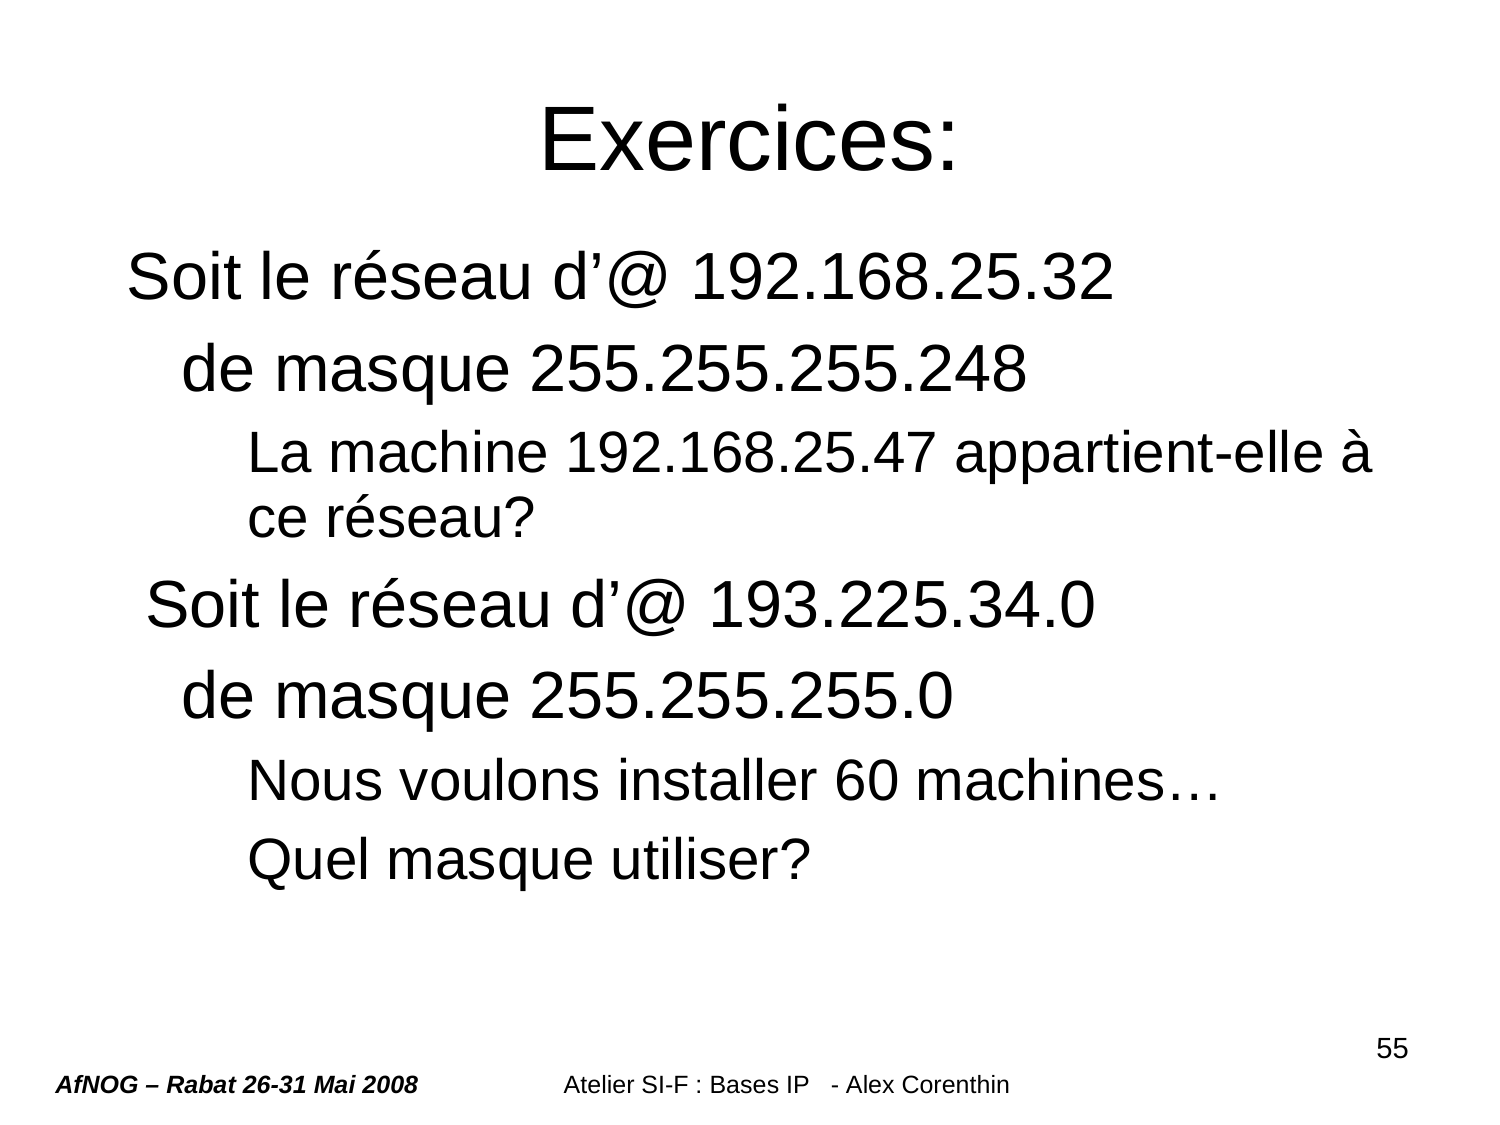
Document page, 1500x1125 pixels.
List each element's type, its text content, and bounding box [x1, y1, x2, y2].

title Exercices: [75, 45, 1426, 233]
list Soit le réseau d’@ 192.168.25.32 de masque 255.255.255.248 La machine 192.168.25.47 appartient-elle à ce réseau? Soit le réseau d’@ 193.225.34.0 de masque 255.255.255.0 Nous voulons installer 60 machines… Quel masque utiliser? [112, 231, 1425, 970]
